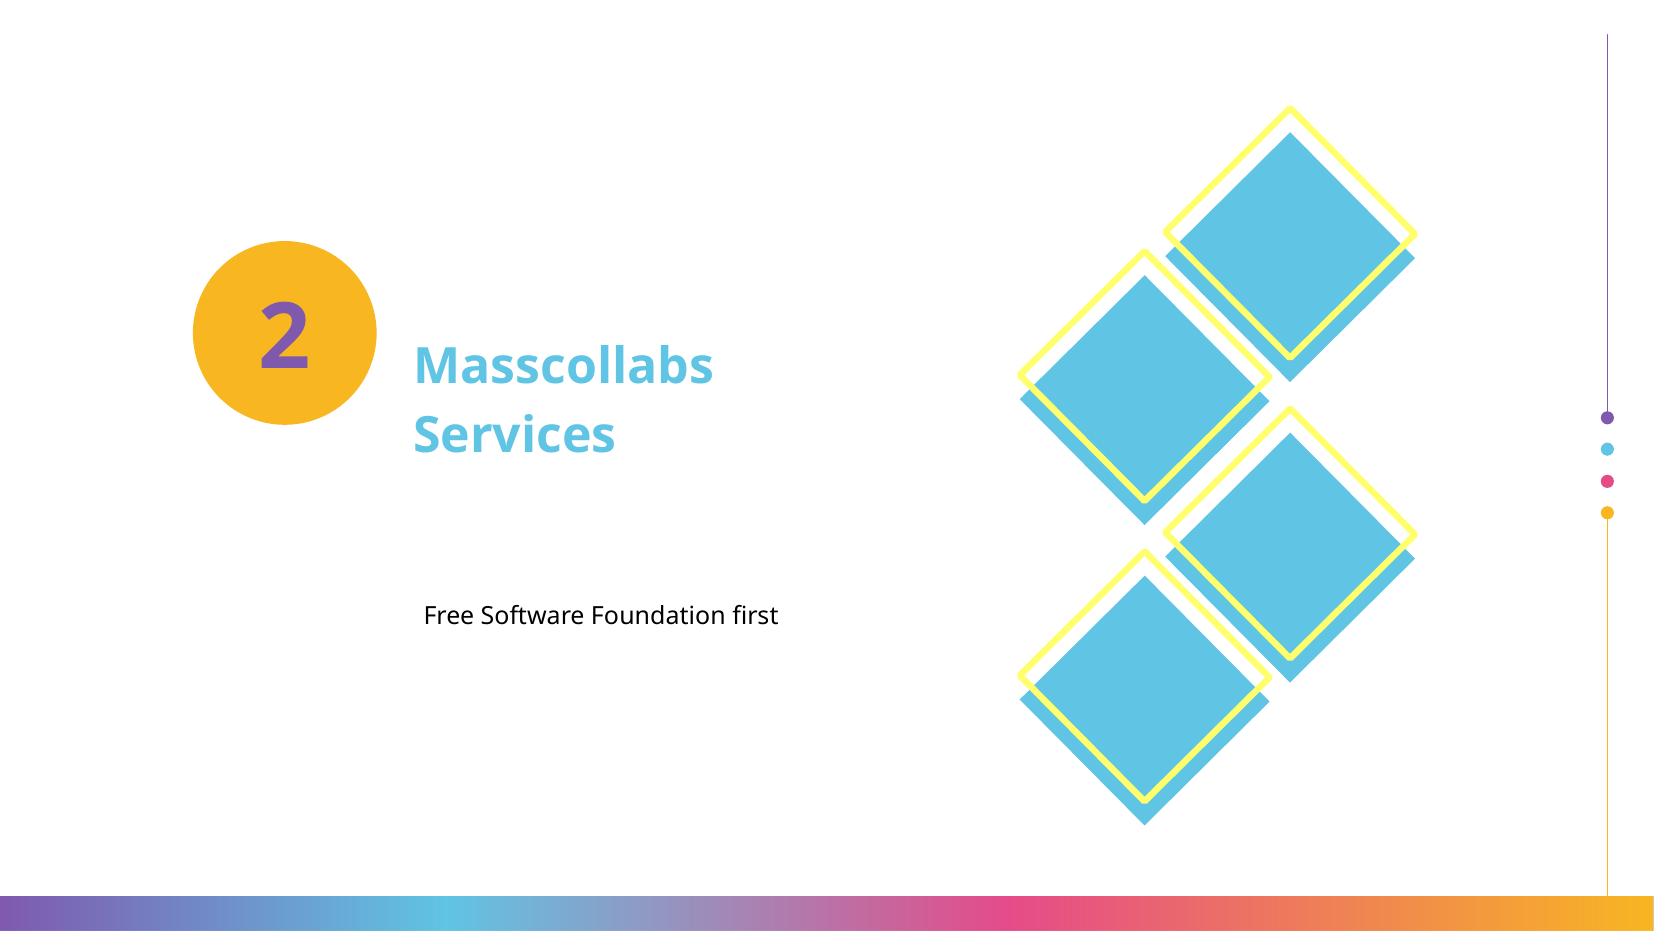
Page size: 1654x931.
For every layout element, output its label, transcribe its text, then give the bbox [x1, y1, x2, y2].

text_box 2 [192, 241, 377, 425]
title Free Software Foundation first [423, 526, 910, 703]
picture [0, 896, 1654, 931]
title Masscollabs Services [413, 253, 1052, 544]
